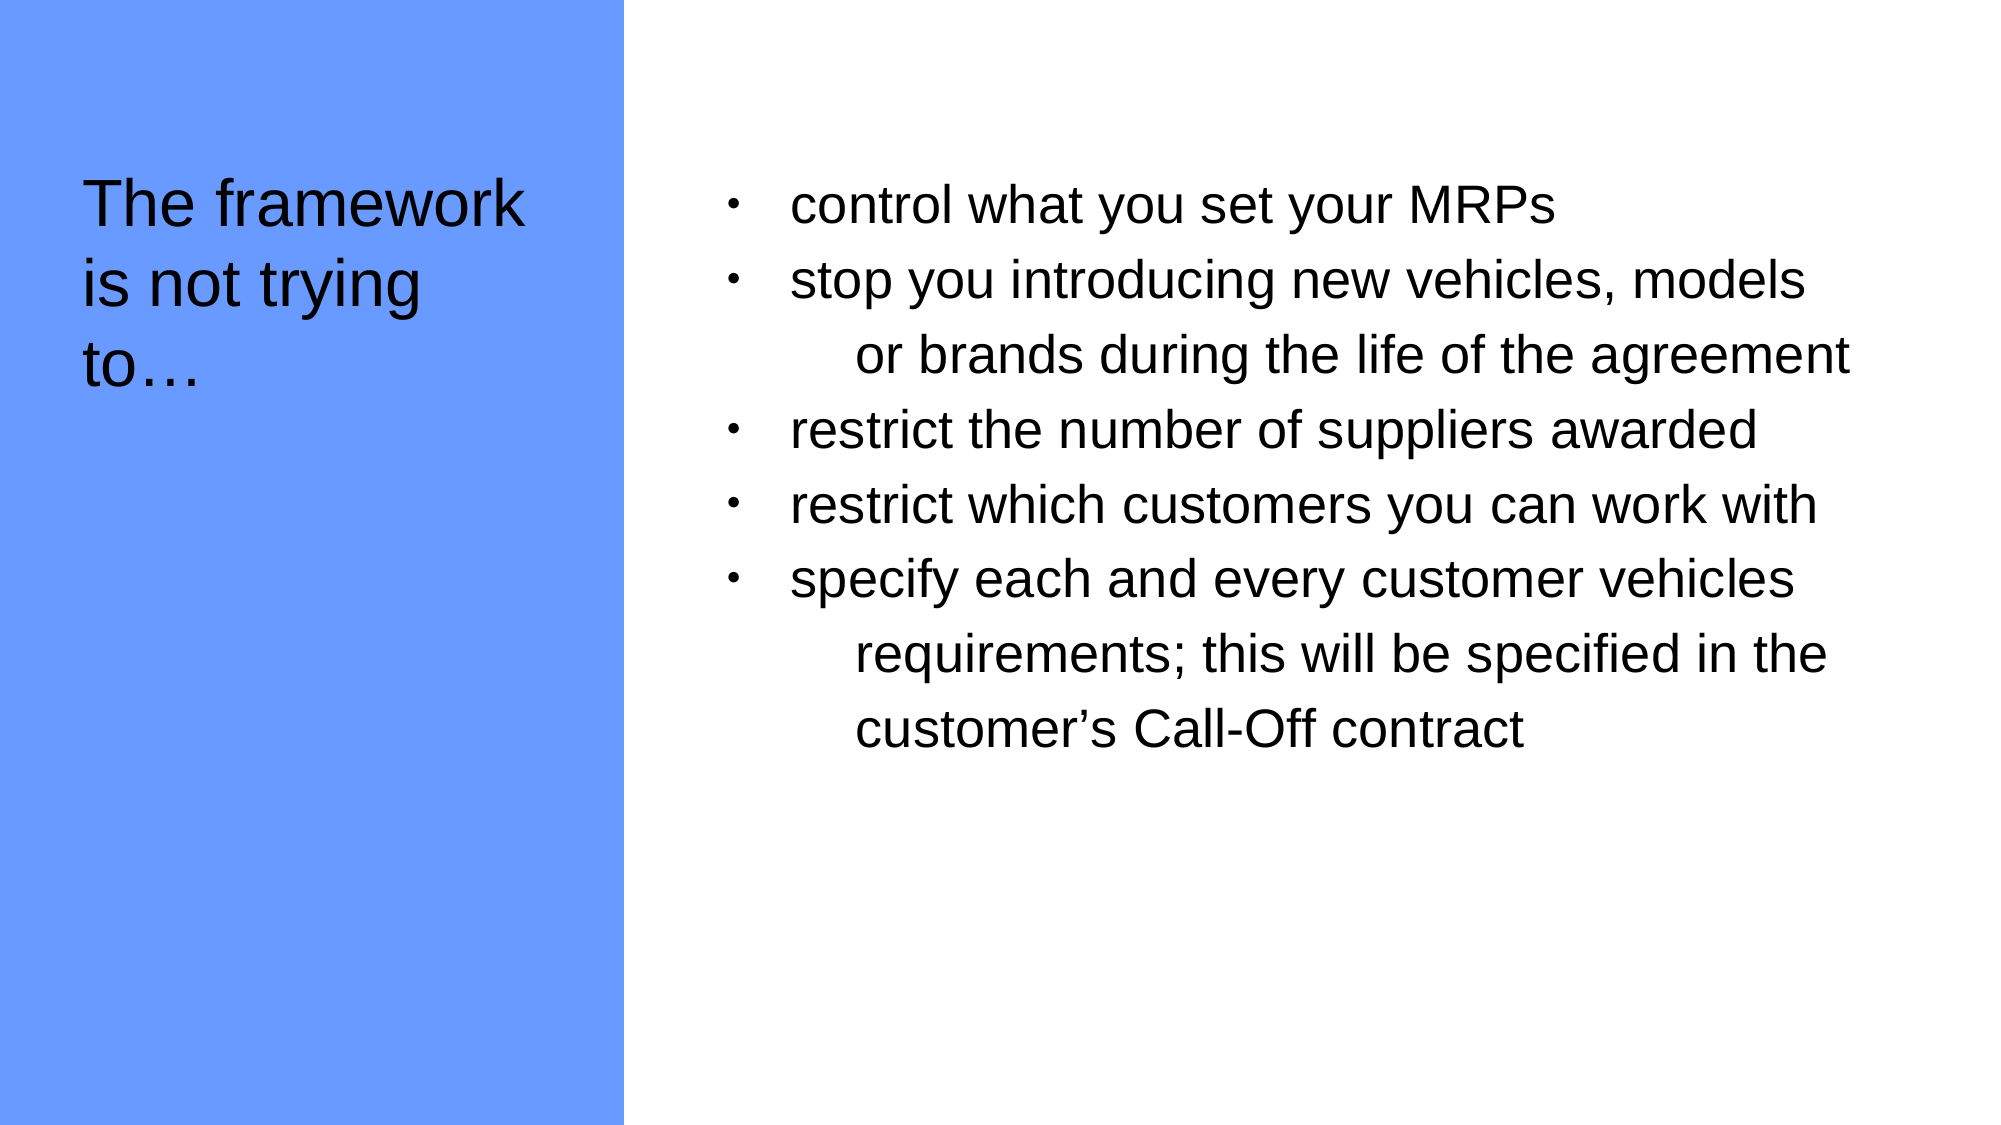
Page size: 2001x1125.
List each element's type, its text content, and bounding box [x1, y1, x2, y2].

title The framework is not trying to… [62, 139, 564, 279]
title control what you set your MRPs stop you introducing new vehicles, models or brands during the life of the agreement restrict the number of suppliers awarded restrict which customers you can work with specify each and every customer vehicles requirements; this will be specified in the customer’s Call-Off contract [685, 139, 1876, 935]
